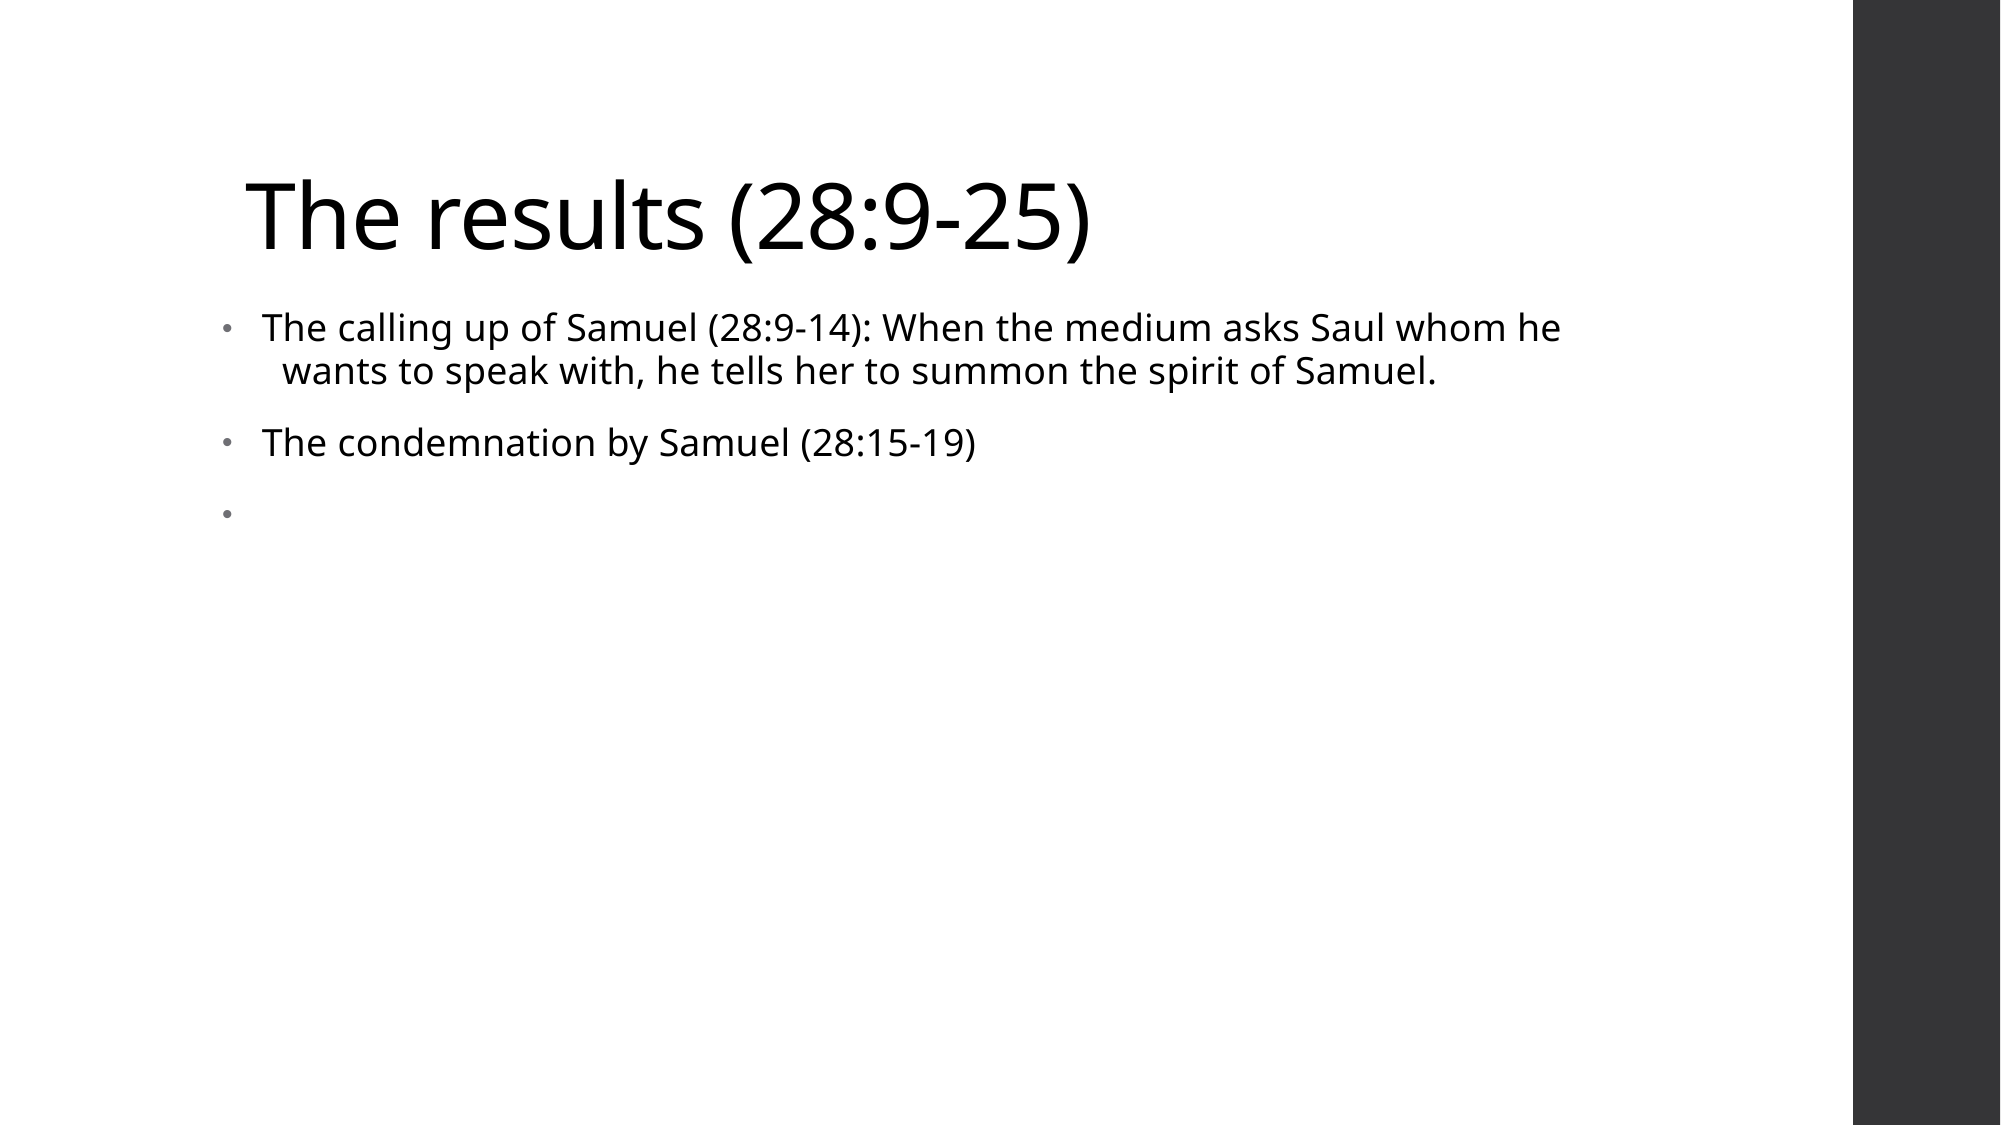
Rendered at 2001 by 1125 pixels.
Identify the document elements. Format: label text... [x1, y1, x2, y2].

title The results (28:9-25) [206, 60, 1797, 278]
list The calling up of Samuel (28:9-14): When the medium asks Saul whom he wants to speak with, he tells her to summon the spirit of Samuel. The condemnation by Samuel (28:15-19) [206, 299, 1617, 1014]
